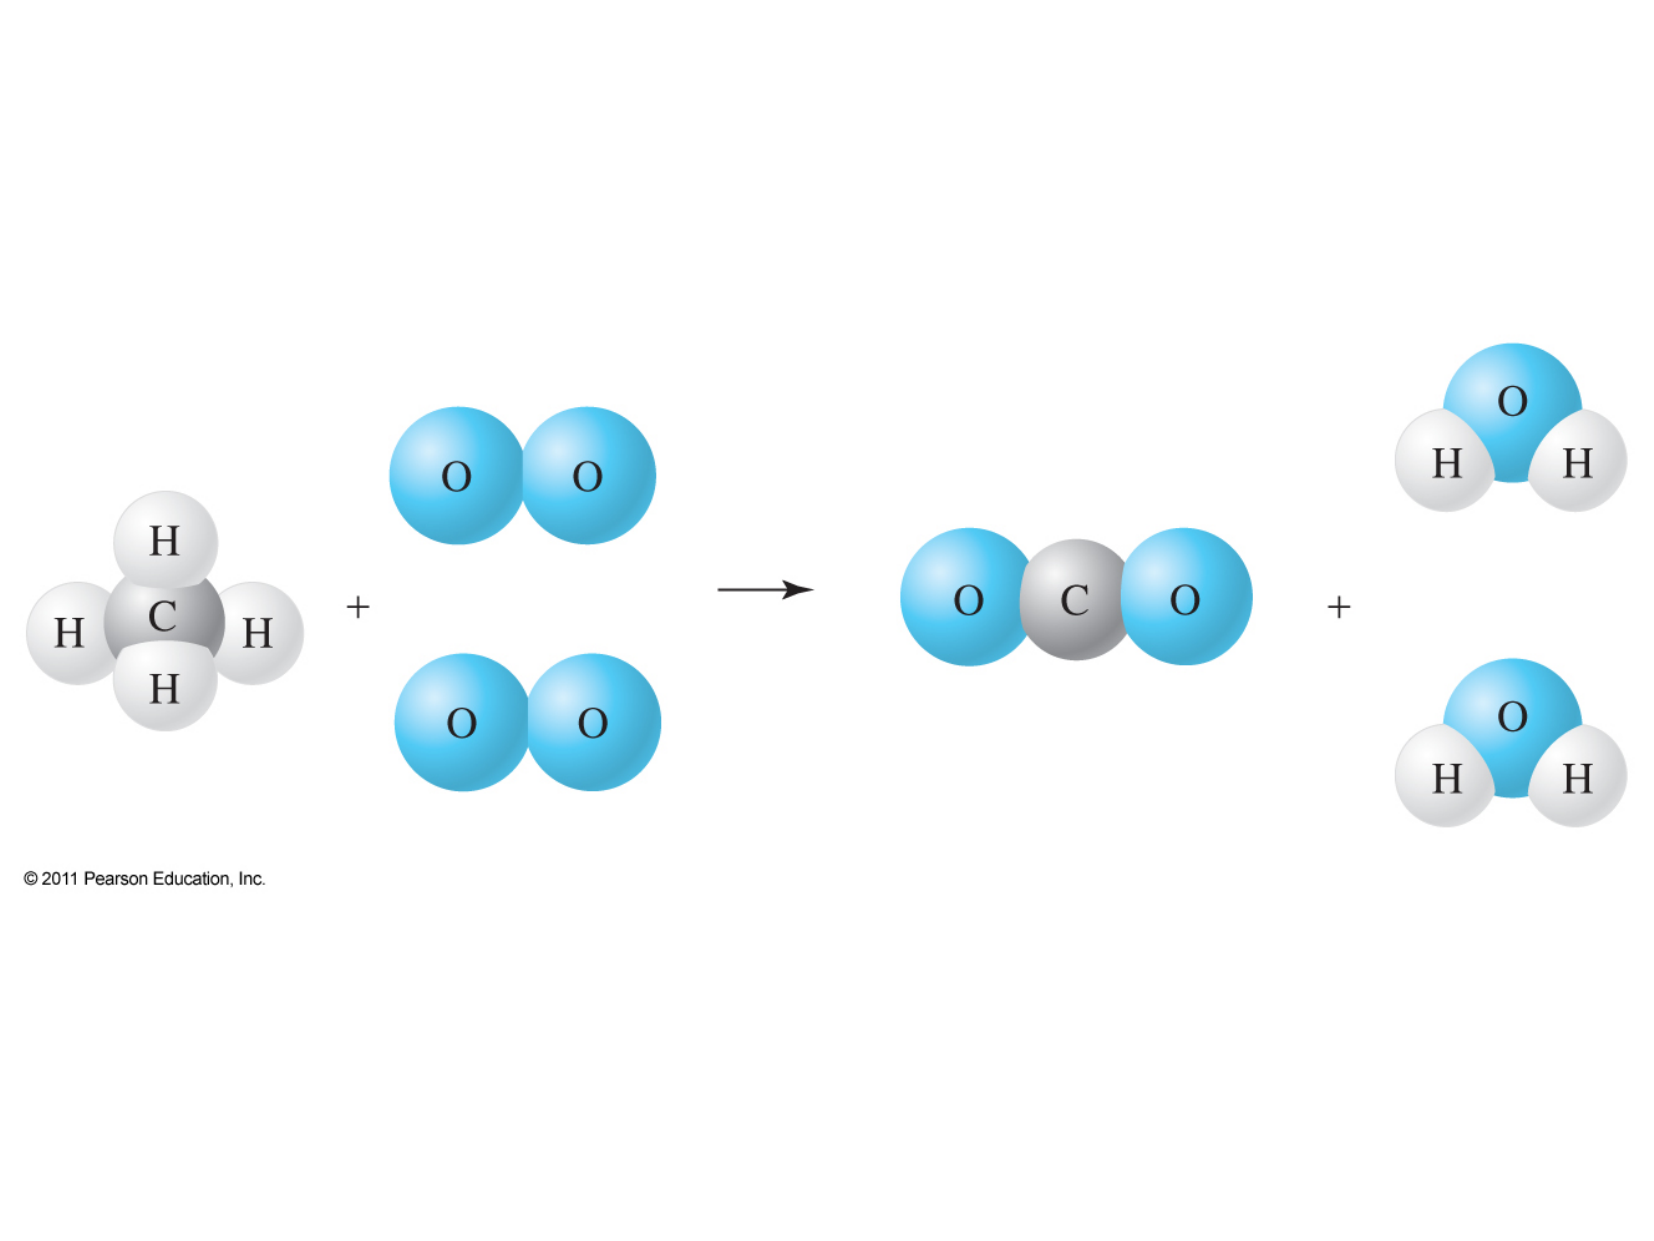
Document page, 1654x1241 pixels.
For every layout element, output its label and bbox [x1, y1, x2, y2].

picture [0, 315, 1654, 926]
